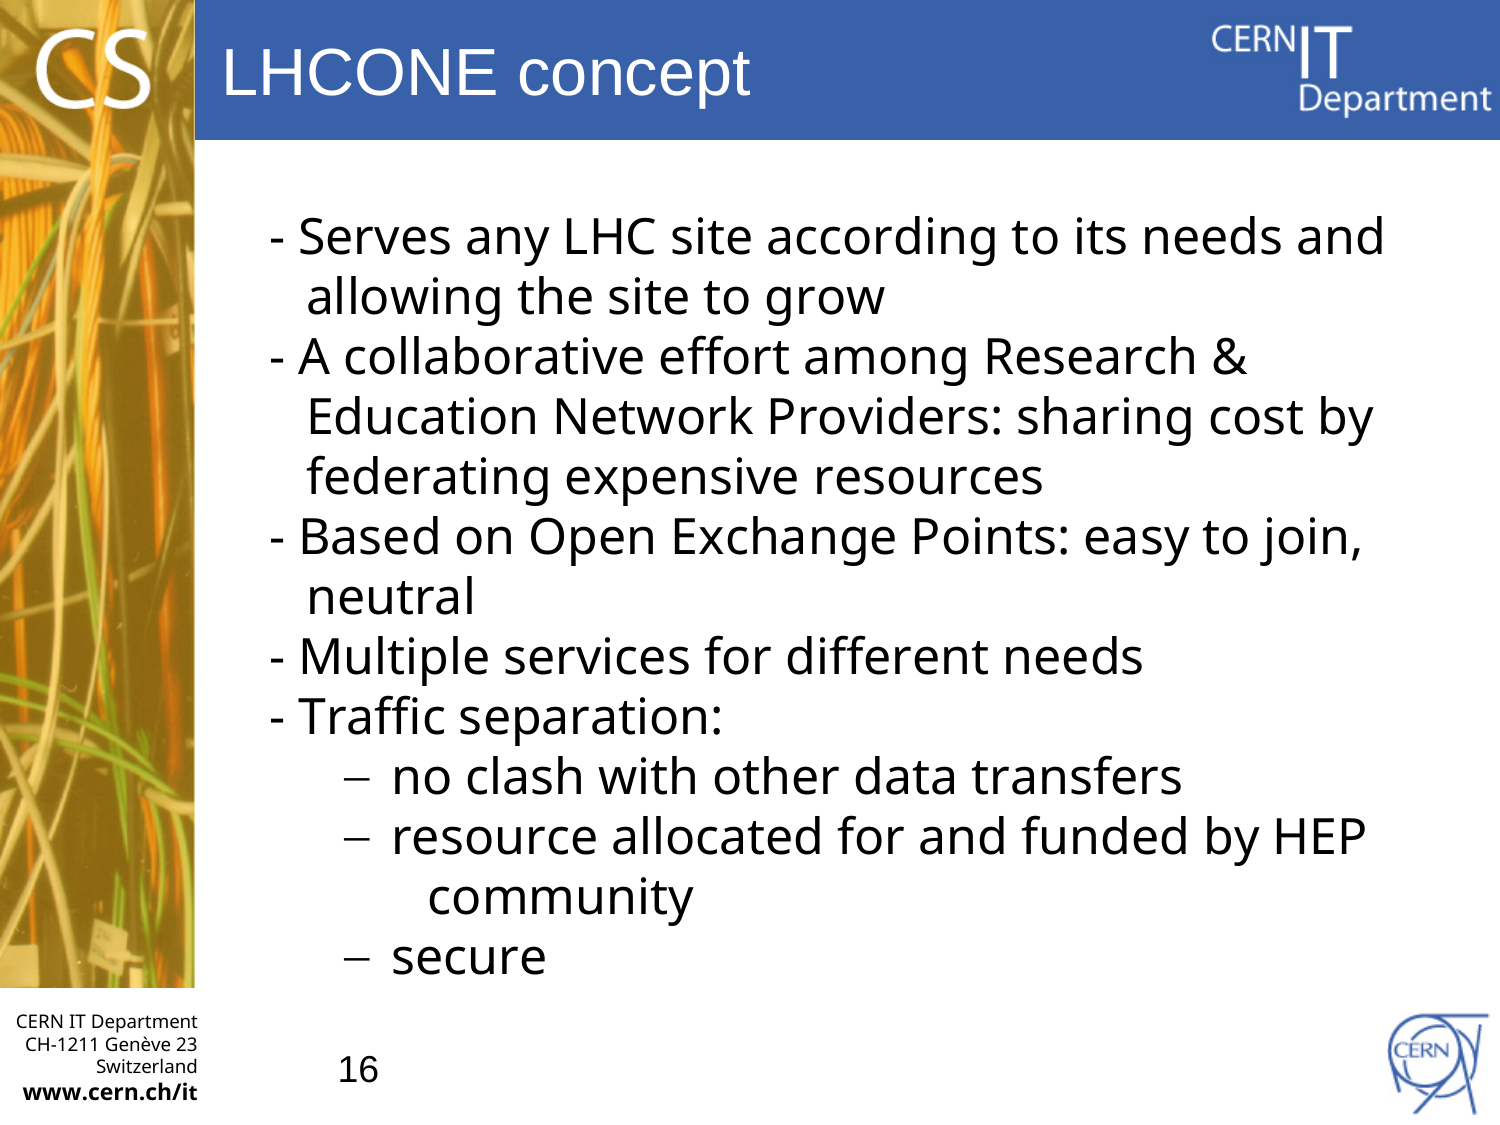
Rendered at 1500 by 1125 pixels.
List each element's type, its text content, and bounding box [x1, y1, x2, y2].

picture [1307, 0, 1500, 140]
picture [1387, 1012, 1490, 1115]
text_box - Serves any LHC site according to its needs and allowing the site to grow - A collaborative effort among Research & Education Network Providers: sharing cost by federating expensive resources - Based on Open Exchange Points: easy to join, neutral - Multiple services for different needs - Traffic separation: no clash with other data transfers resource allocated for and funded by HEP community secure [254, 196, 1421, 1113]
picture [0, 0, 206, 988]
title LHCONE concept [206, 0, 1307, 157]
